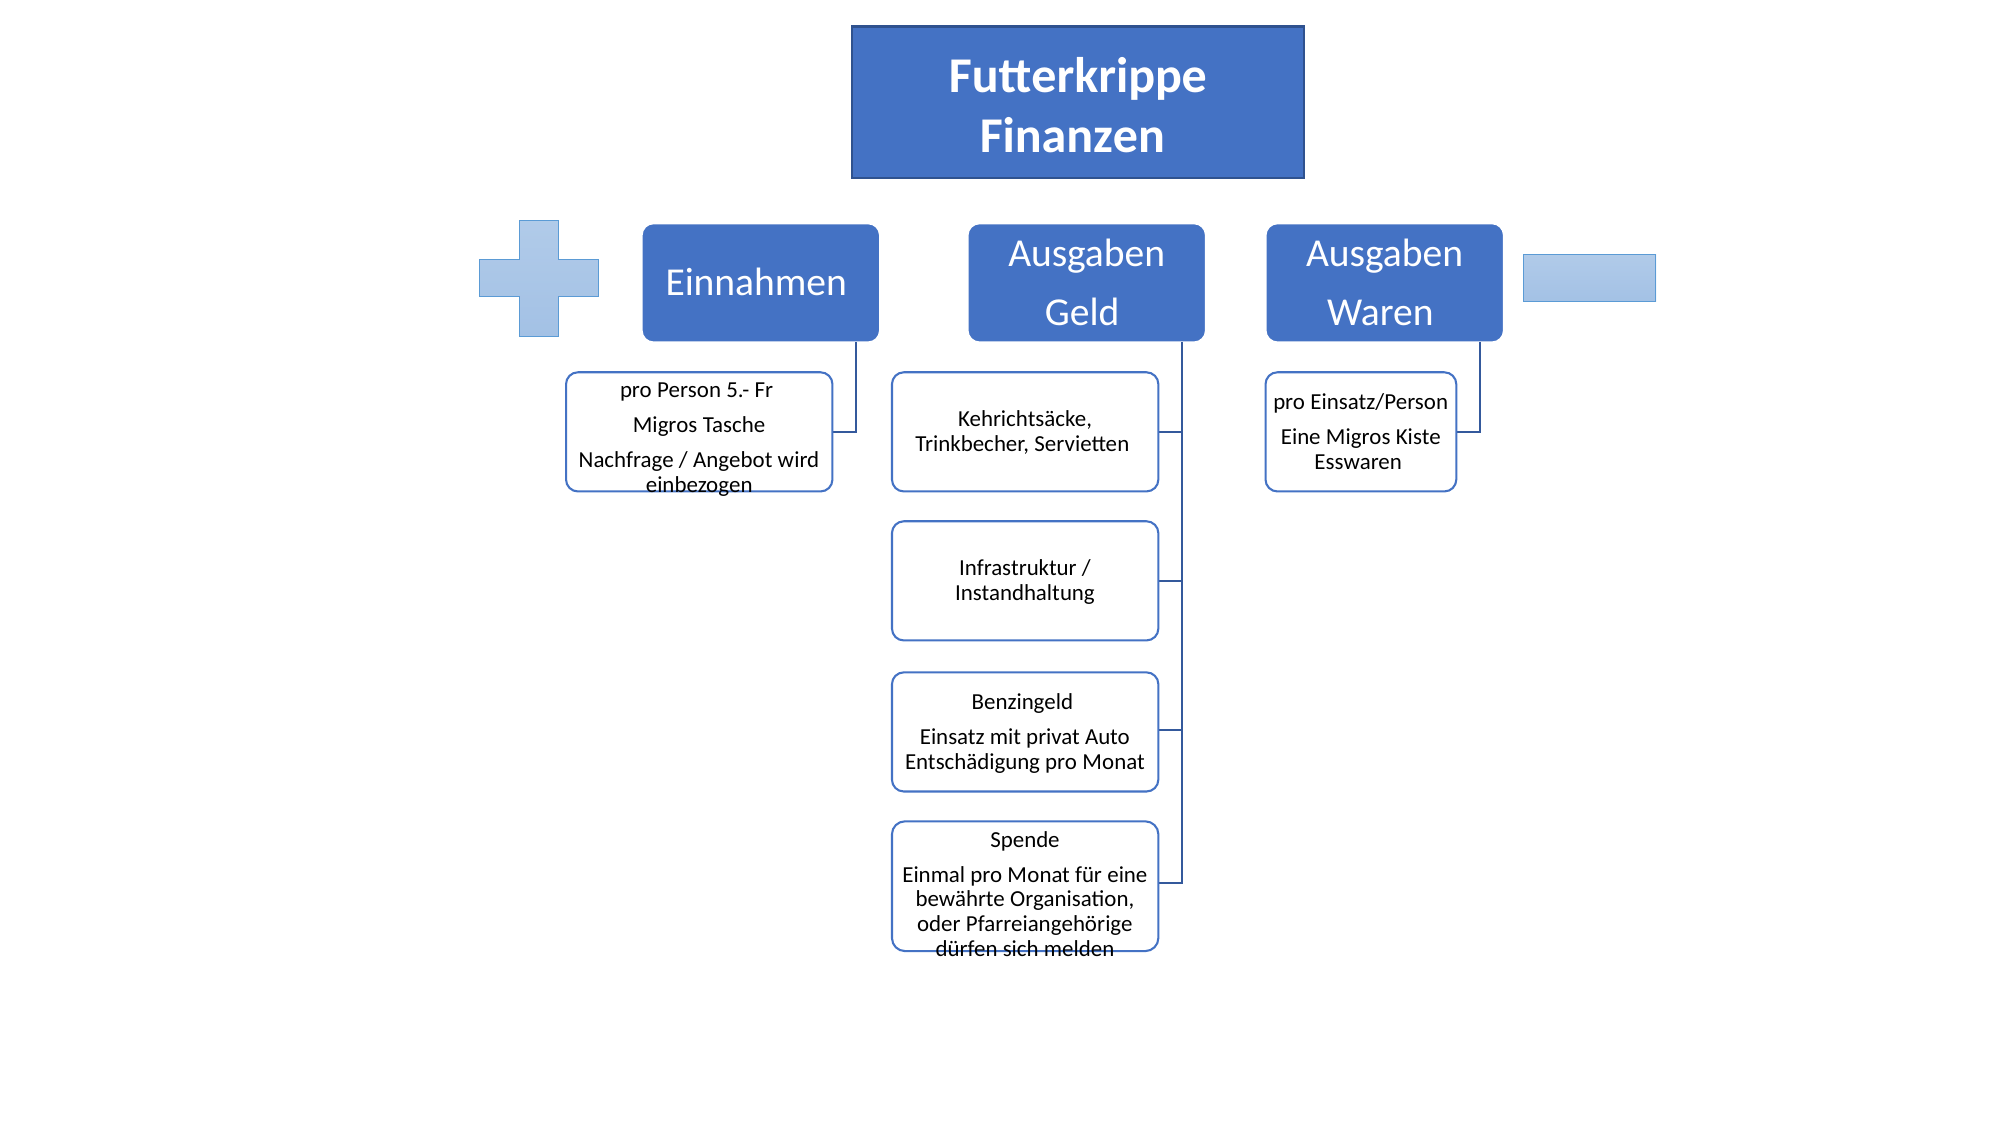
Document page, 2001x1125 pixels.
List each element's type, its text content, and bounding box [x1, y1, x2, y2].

text_box Benzingeld Einsatz mit privat Auto Entschädigung pro Monat [891, 672, 1159, 792]
text_box pro Person 5.- Fr Migros Tasche Nachfrage / Angebot wird einbezogen [566, 372, 833, 492]
text_box [1524, 255, 1656, 301]
text_box Einnahmen [641, 223, 881, 343]
text_box Spende Einmal pro Monat für eine bewährte Organisation, oder Pfarreiangehörige dürfen sich melden [891, 821, 1159, 952]
text_box pro Einsatz/Person Eine Migros Kiste Esswaren [1265, 372, 1457, 492]
text_box Kehrichtsäcke, Trinkbecher, Servietten [891, 372, 1159, 492]
text_box Infrastruktur / Instandhaltung [891, 521, 1159, 641]
text_box [479, 220, 599, 337]
text_box Ausgaben Waren [1265, 223, 1504, 343]
text_box Futterkrippe Finanzen [852, 27, 1304, 178]
text_box Ausgaben Geld [967, 223, 1206, 343]
